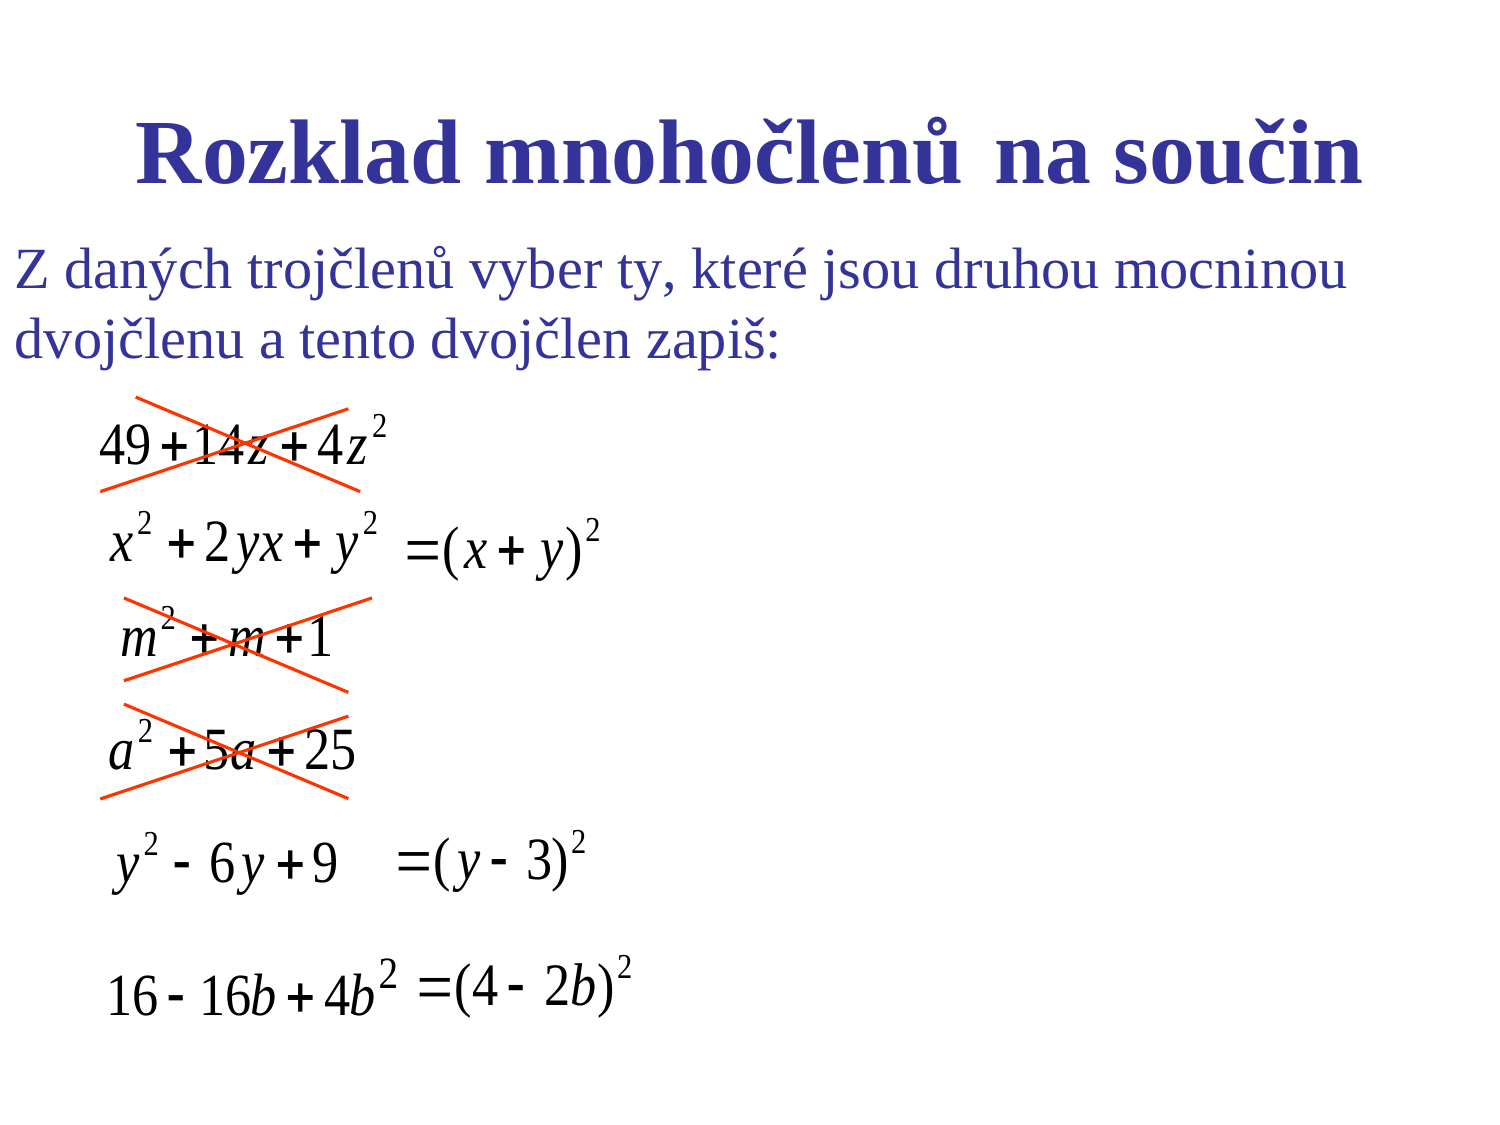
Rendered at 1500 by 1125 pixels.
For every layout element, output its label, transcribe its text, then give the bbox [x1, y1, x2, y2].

chart [395, 503, 609, 594]
chart [151, 755, 309, 785]
chart [144, 446, 326, 480]
chart [159, 646, 293, 672]
chart [104, 940, 642, 1031]
chart [131, 704, 366, 785]
text_box Z daných trojčlenů vyber ty, které jsou druhou mocninou dvojčlenu a tento dvojčlen zapiš: [0, 221, 1471, 378]
chart [112, 591, 339, 672]
chart [147, 399, 397, 480]
chart [100, 704, 233, 785]
chart [91, 399, 238, 480]
chart [385, 814, 595, 905]
chart [100, 496, 388, 587]
chart [240, 611, 339, 672]
text_box Rozklad mnohočlenů na součin [75, 45, 1426, 221]
chart [103, 817, 348, 908]
